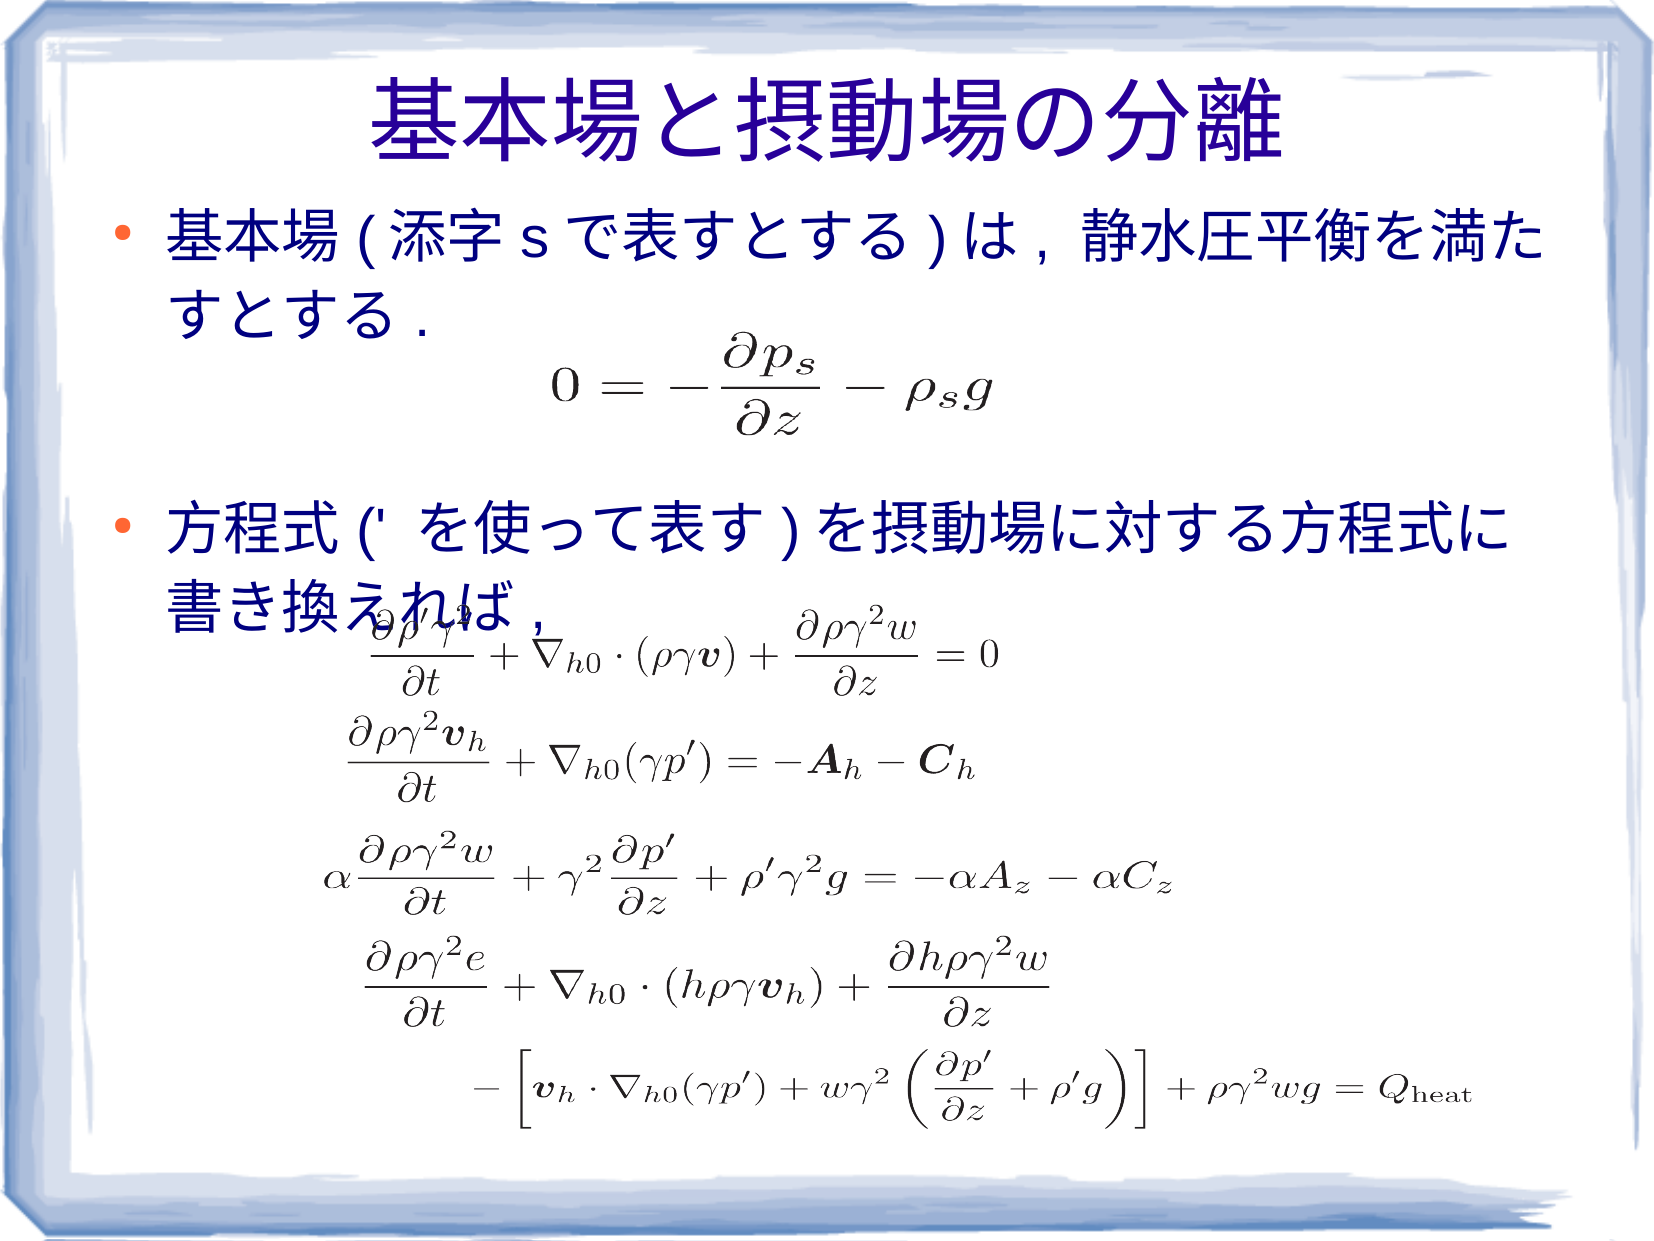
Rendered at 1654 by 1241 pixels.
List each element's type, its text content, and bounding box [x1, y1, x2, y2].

picture [0, 0, 1654, 1241]
list 基本場(添字sで表すとする)は, 静水圧平衡を満たすとする. 方程式(' を使って表す)を摂動場に対する方程式に書き換えれば, [94, 194, 1548, 1014]
title 基本場と摂動場の分離 [82, 49, 1571, 189]
